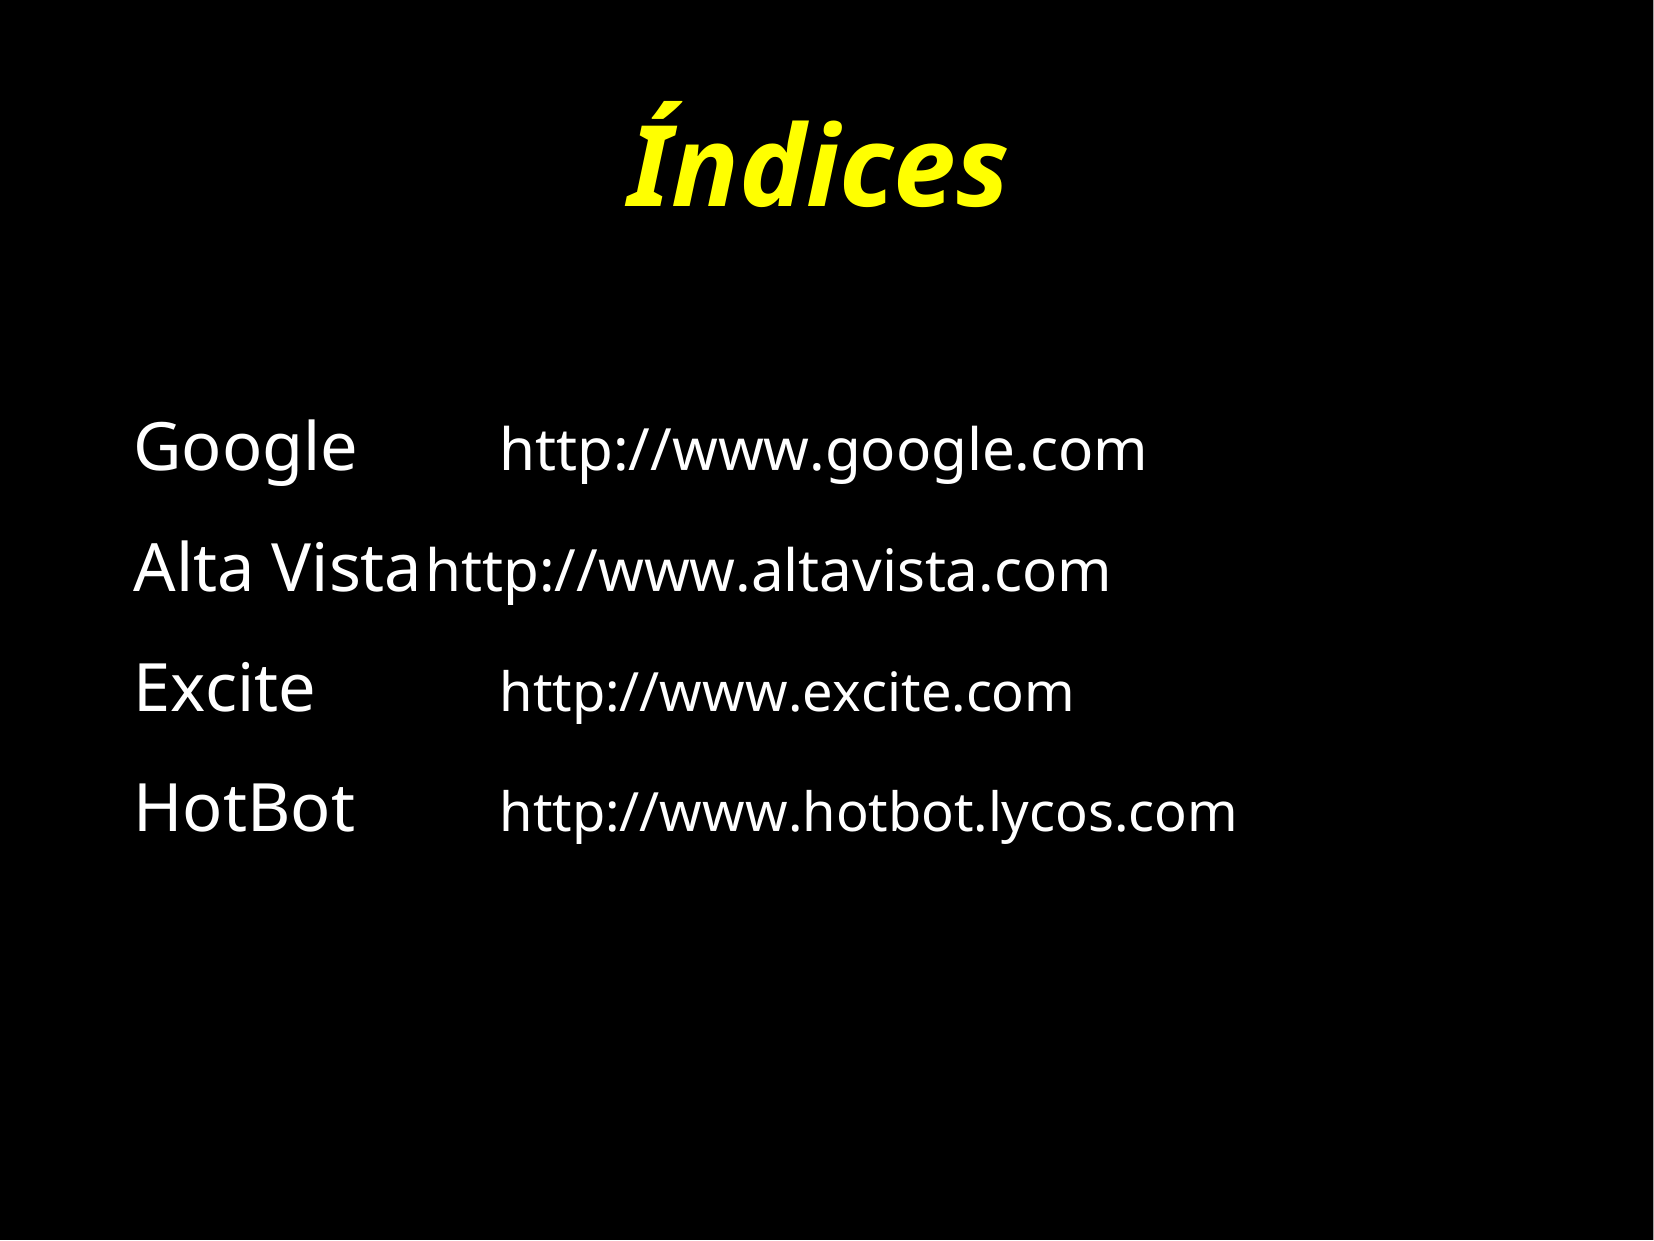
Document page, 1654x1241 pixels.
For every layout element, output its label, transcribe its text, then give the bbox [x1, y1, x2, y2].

title Índices [113, 59, 1526, 267]
list Google http://www.google.com Alta Vista http://www.altavista.com Excite http://www.excite.com HotBot http://www.hotbot.lycos.com [121, 399, 1534, 1181]
